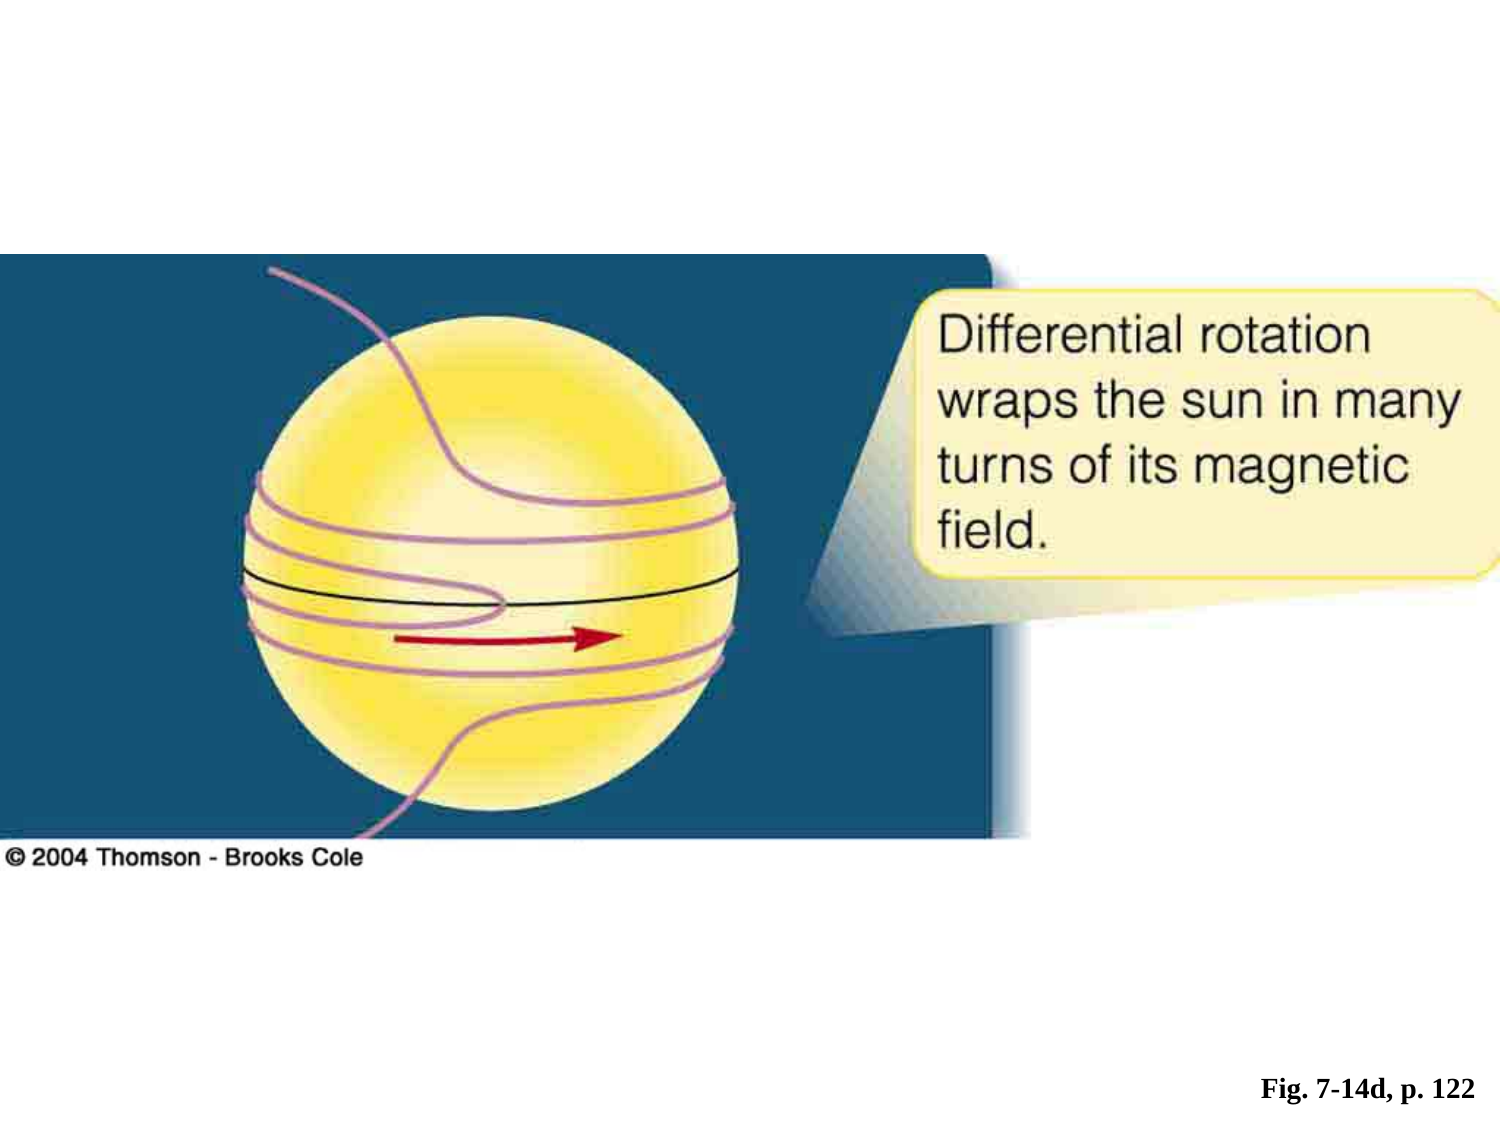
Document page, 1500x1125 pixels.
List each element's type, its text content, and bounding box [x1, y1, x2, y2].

text_box Fig. 7-14d, p. 122 [1246, 1062, 1491, 1113]
picture [0, 254, 1500, 871]
